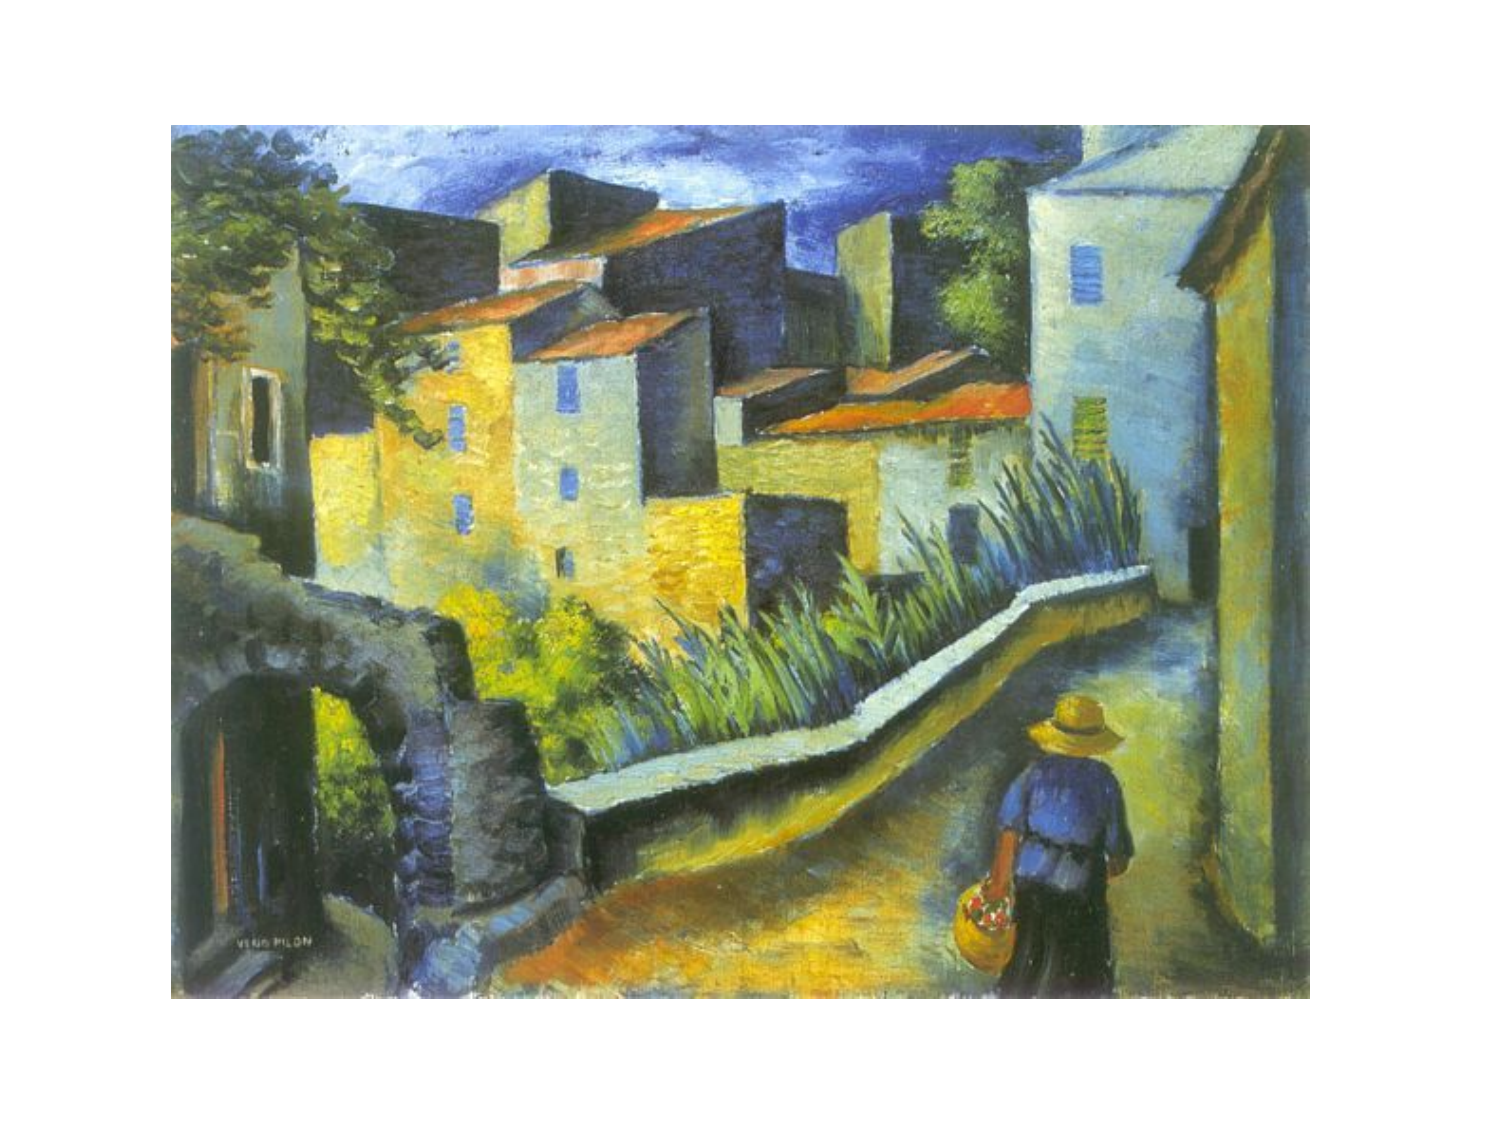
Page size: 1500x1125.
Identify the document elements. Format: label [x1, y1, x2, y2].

picture [171, 125, 1310, 999]
